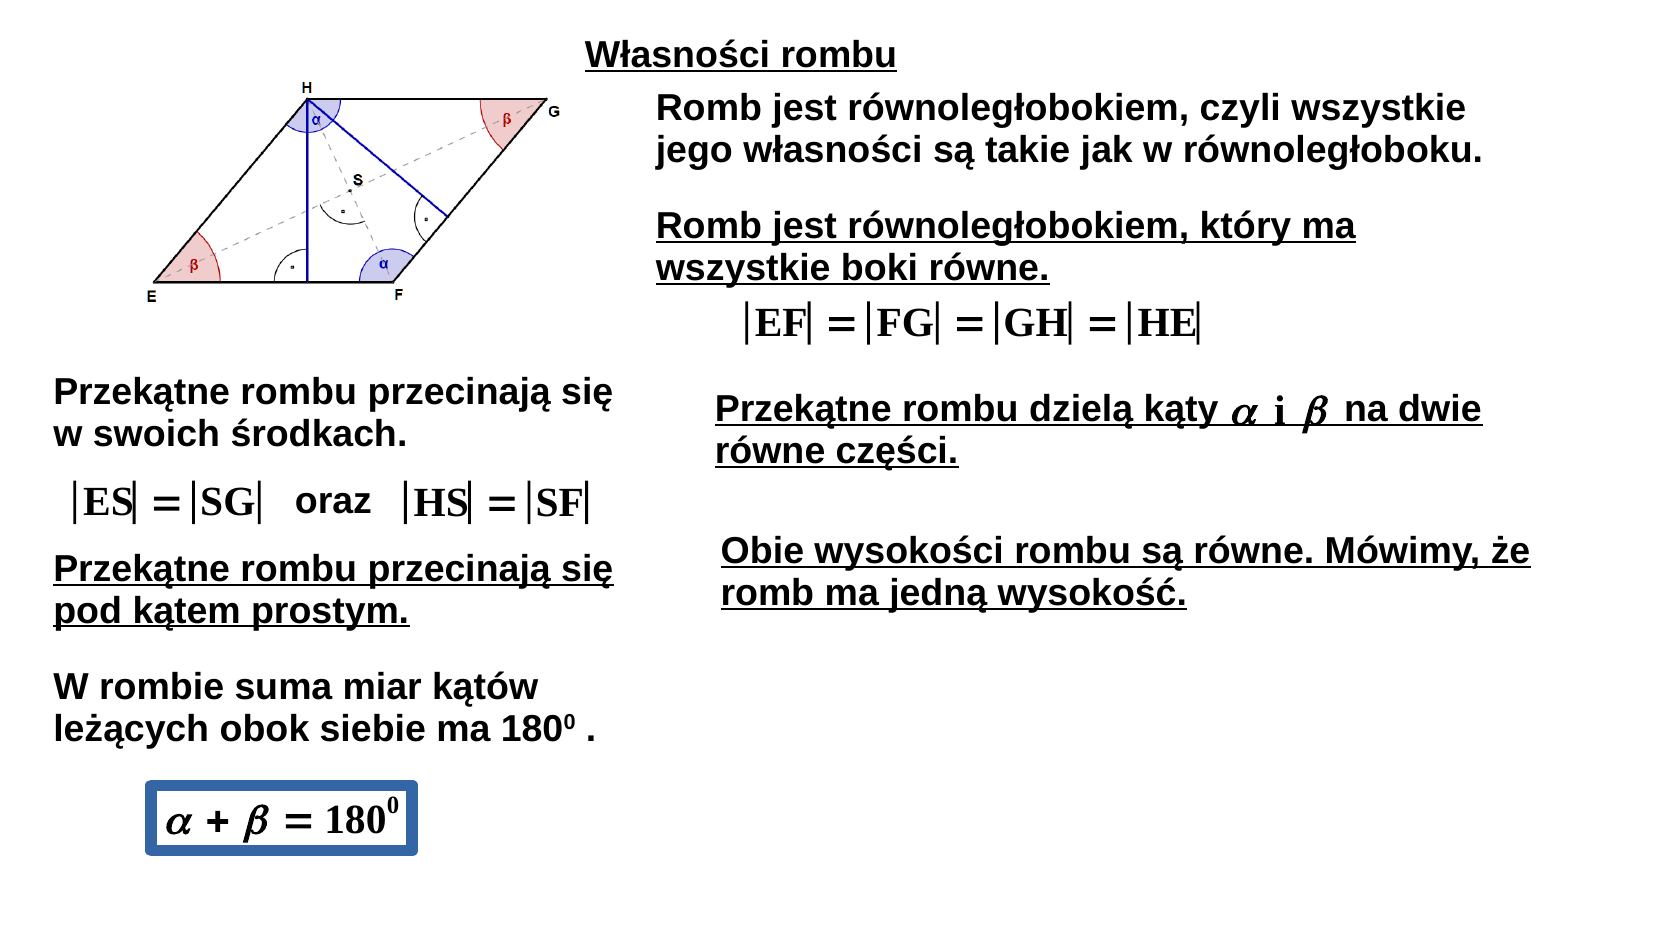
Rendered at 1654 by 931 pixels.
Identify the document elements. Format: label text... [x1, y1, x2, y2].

text_box Romb jest równoległobokiem, czyli wszystkie jego własności są takie jak w równoległoboku. [640, 79, 1541, 184]
text_box Obie wysokości rombu są równe. Mówimy, że romb ma jedną wysokość. [705, 522, 1606, 622]
chart [393, 478, 603, 525]
text_box W rombie suma miar kątów leżących obok siebie ma 1800 . [38, 658, 646, 757]
chart [157, 791, 407, 845]
text_box Własności rombu [570, 26, 1118, 85]
chart [1222, 386, 1338, 435]
text_box oraz [280, 472, 431, 530]
text_box Romb jest równoległobokiem, który ma wszystkie boki równe. [640, 197, 1541, 302]
chart [734, 302, 1216, 346]
text_box Przekątne rombu przecinają się w swoich środkach. [38, 362, 646, 462]
chart [62, 478, 276, 525]
text_box Przekątne rombu przecinają się pod kątem prostym. [38, 540, 646, 639]
picture [84, 44, 676, 410]
text_box Przekątne rombu dzielą kąty na dwie równe części. [700, 380, 1602, 480]
